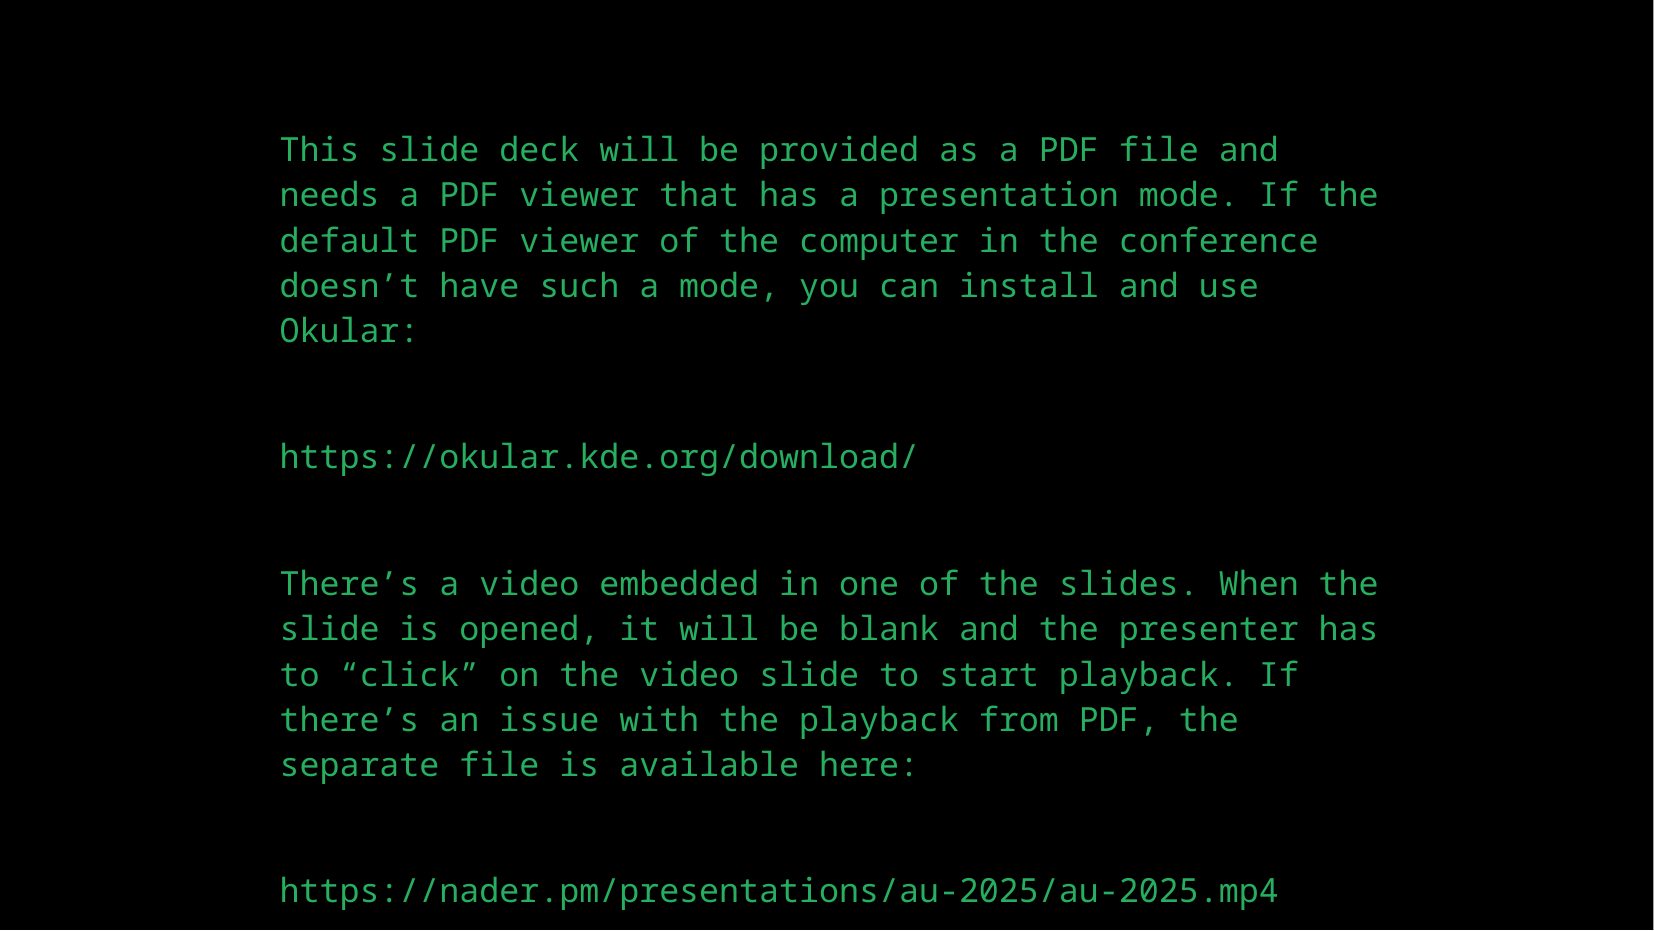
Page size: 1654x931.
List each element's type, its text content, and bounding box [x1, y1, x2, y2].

text_box This slide deck will be provided as a PDF file and needs a PDF viewer that has a presentation mode. If the default PDF viewer of the computer in the conference doesn’t have such a mode, you can install and use Okular: https://okular.kde.org/download/ There’s a video embedded in one of the slides. When the slide is opened, it will be blank and the presenter has to “click” on the video slide to start playback. If there’s an issue with the playback from PDF, the separate file is available here: https://nader.pm/presentations/au-2025/au-2025.mp4 [264, 118, 1413, 845]
